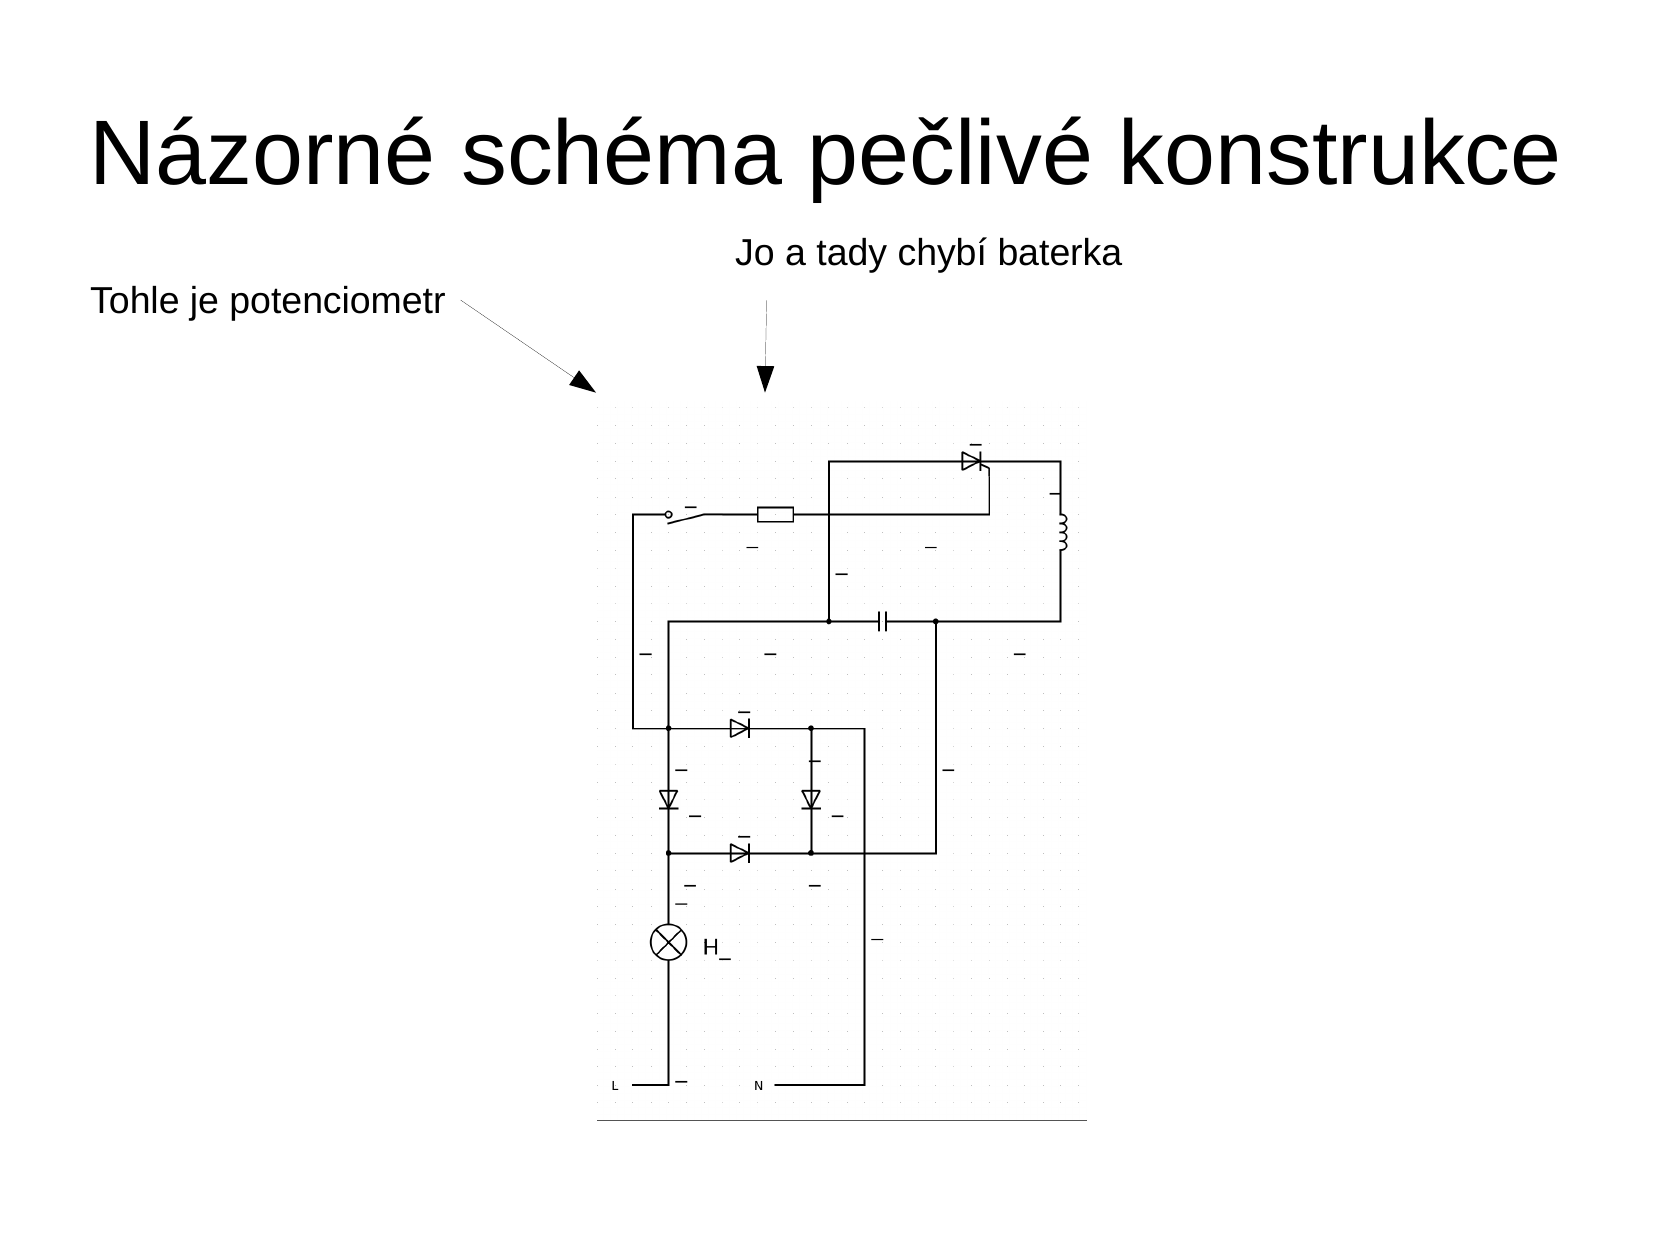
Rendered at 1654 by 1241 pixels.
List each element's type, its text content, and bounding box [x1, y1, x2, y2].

text_box Tohle je potenciometr [75, 271, 461, 329]
picture [597, 401, 1087, 1121]
title Názorné schéma pečlivé konstrukce [82, 49, 1571, 257]
text_box Jo a tady chybí baterka [720, 224, 1138, 282]
